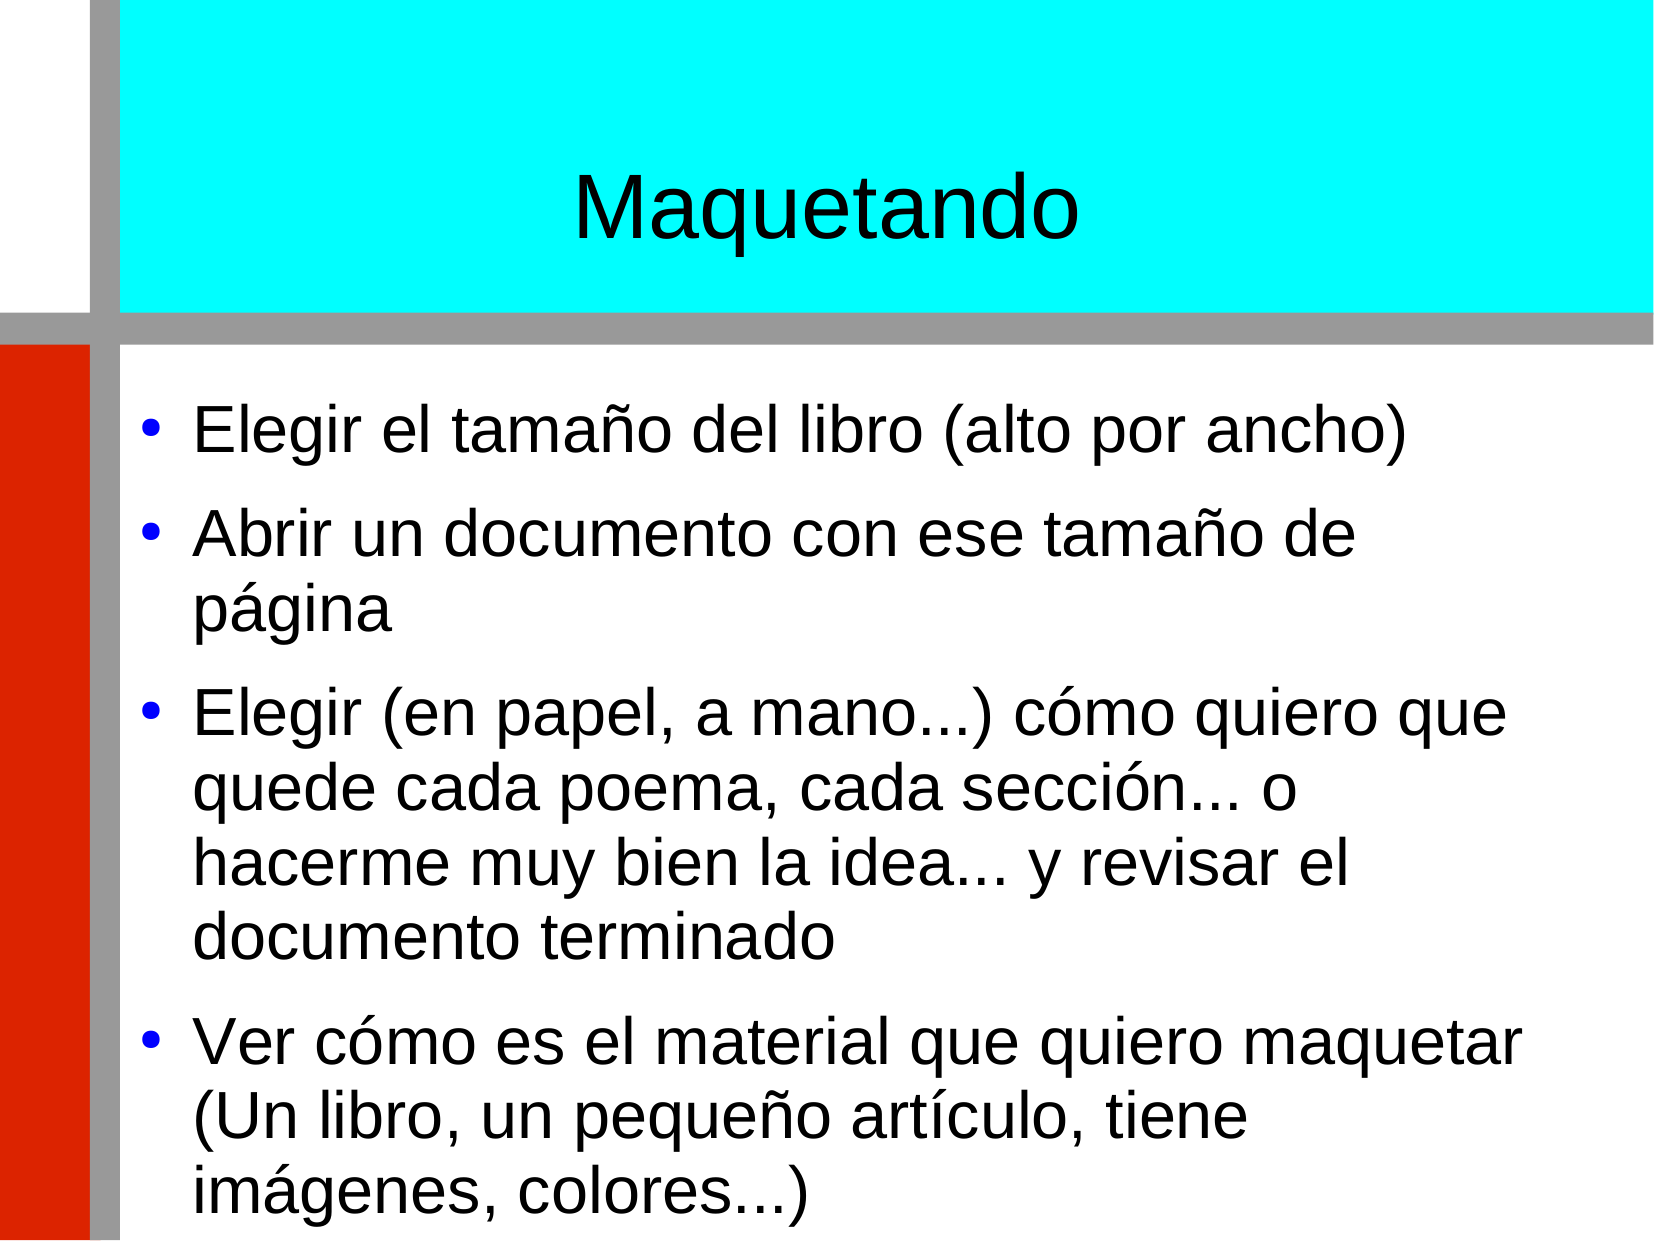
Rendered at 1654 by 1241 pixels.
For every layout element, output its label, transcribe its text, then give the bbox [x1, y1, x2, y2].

title Maquetando [121, 102, 1534, 310]
list Elegir el tamaño del libro (alto por ancho) Abrir un documento con ese tamaño de página Elegir (en papel, a mano...) cómo quiero que quede cada poema, cada sección... o hacerme muy bien la idea... y revisar el documento terminado Ver cómo es el material que quiero maquetar (Un libro, un pequeño artículo, tiene imágenes, colores...) [121, 391, 1534, 1228]
